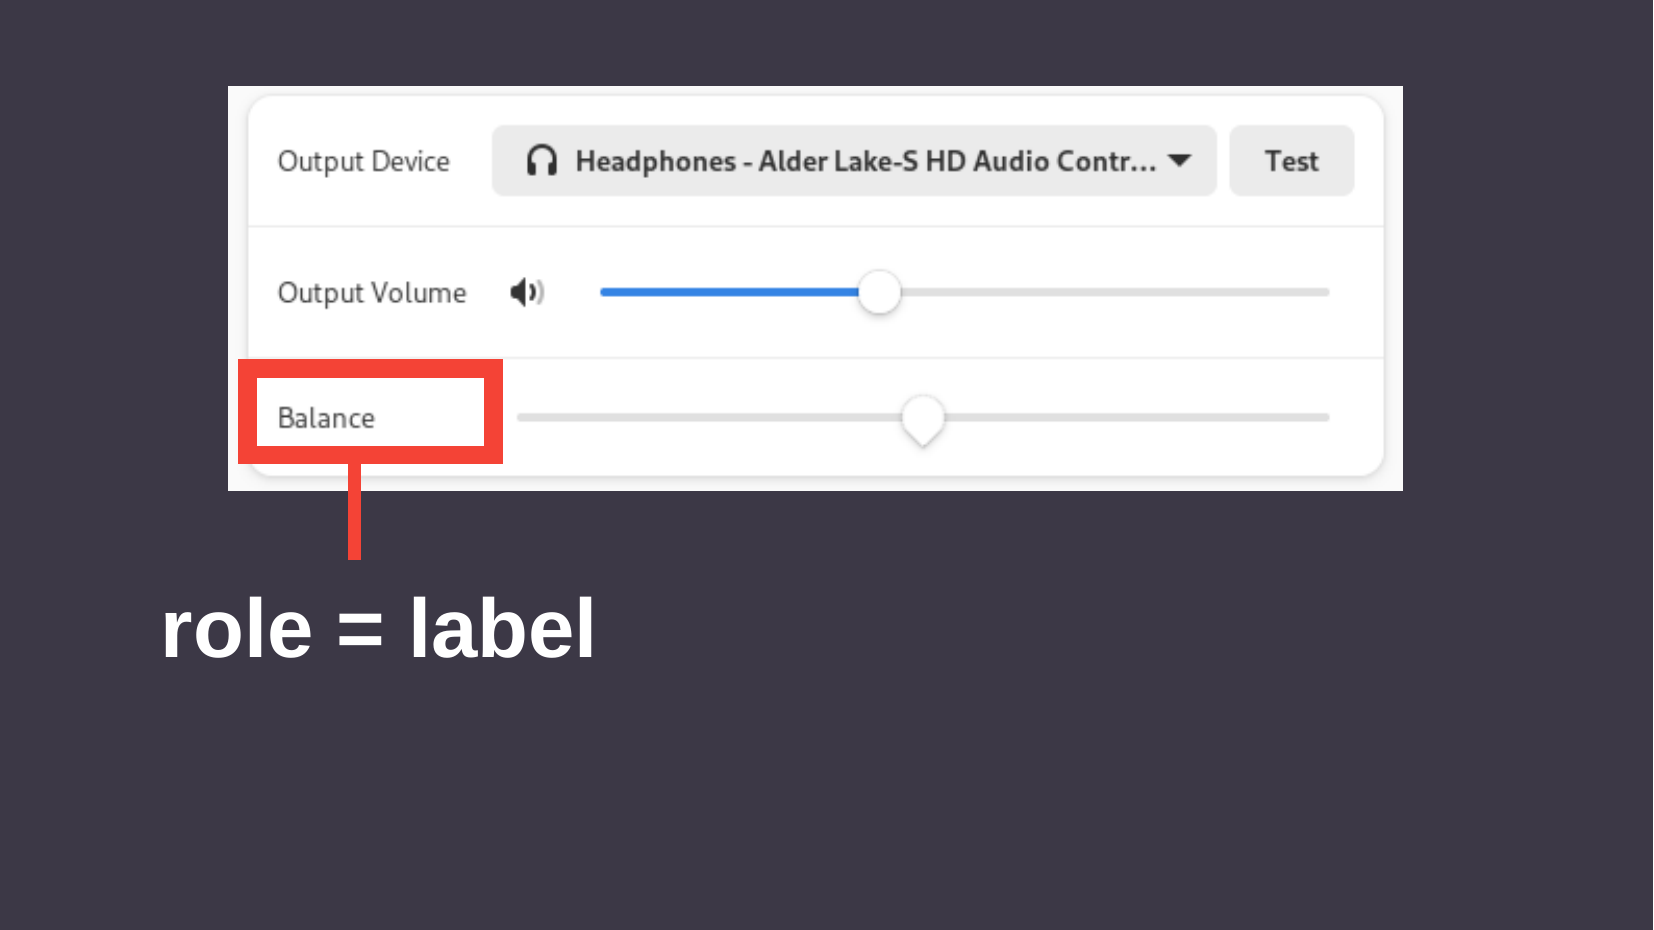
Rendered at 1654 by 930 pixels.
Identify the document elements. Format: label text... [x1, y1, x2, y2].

text_box role = label [145, 574, 837, 726]
picture [257, 378, 484, 446]
picture [228, 86, 1403, 491]
